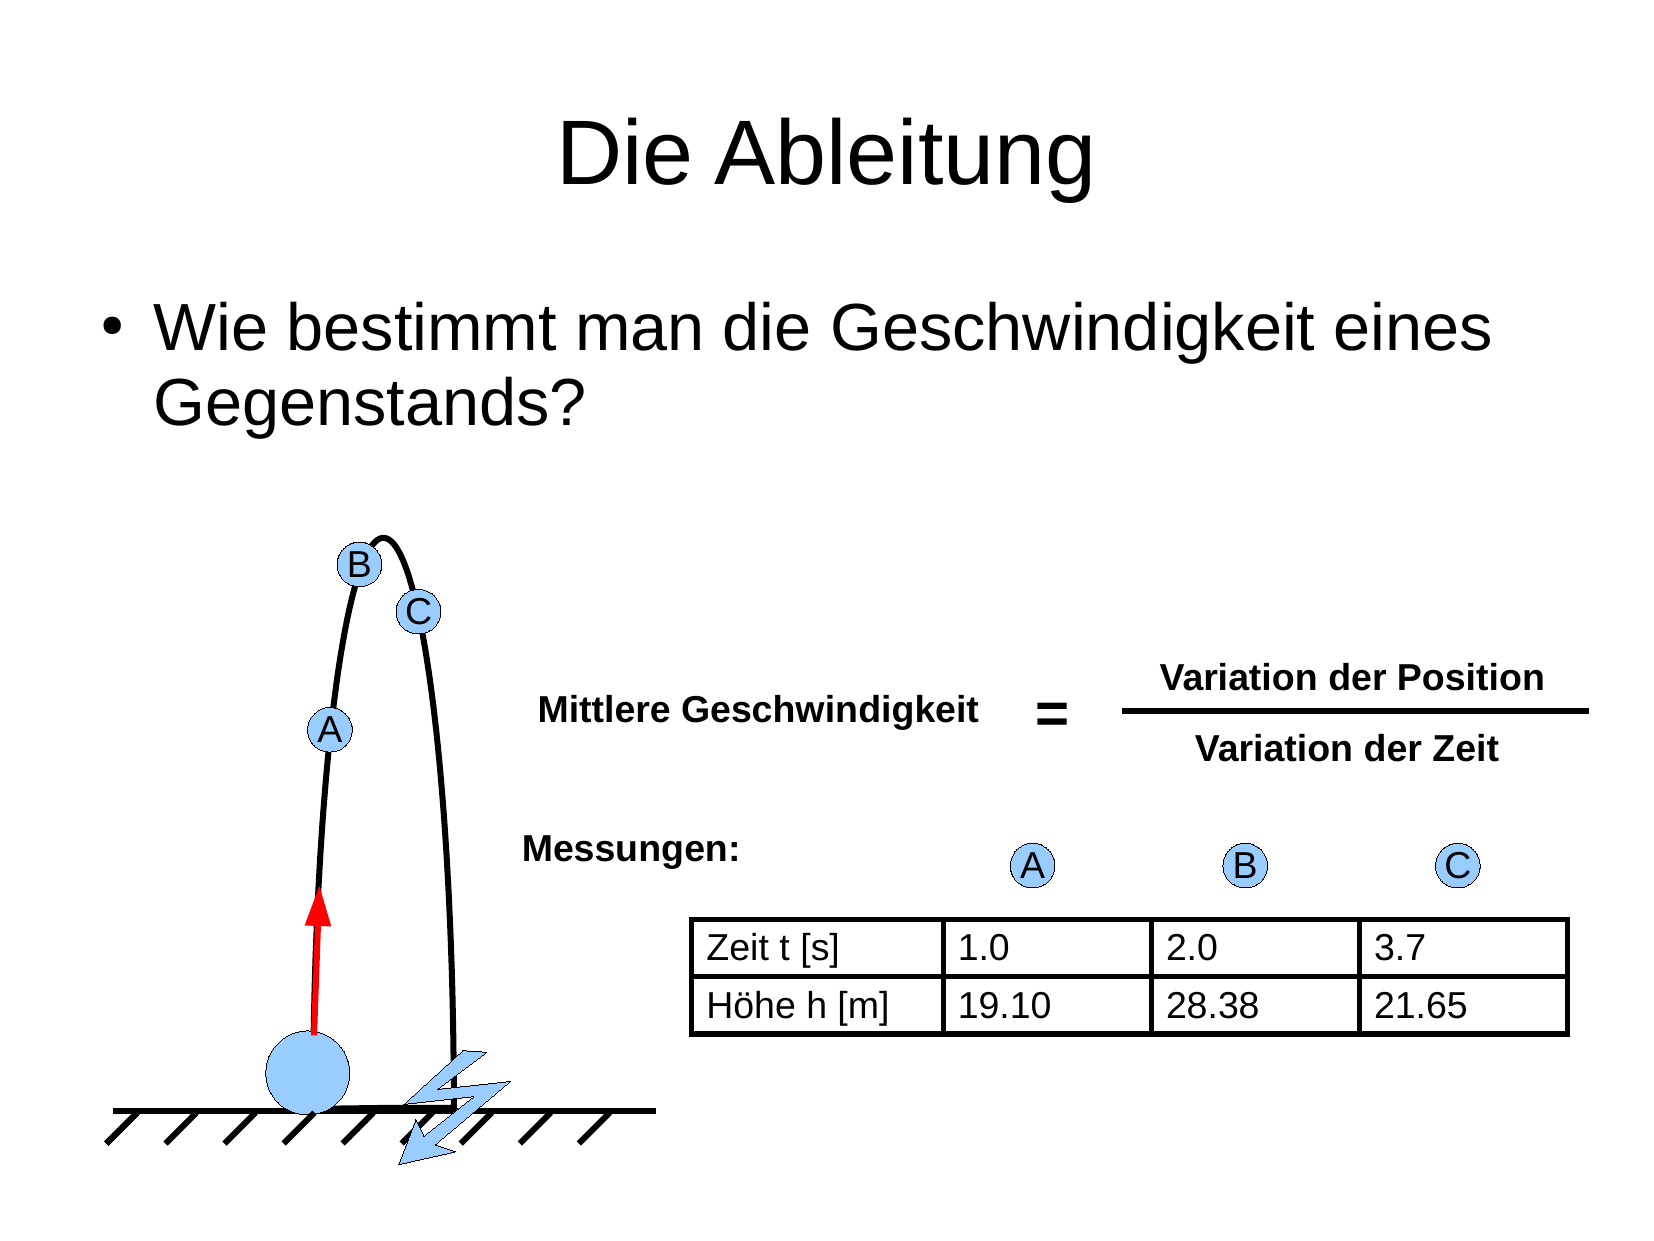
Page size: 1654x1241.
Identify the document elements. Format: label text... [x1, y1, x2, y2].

text_box C [396, 589, 441, 634]
text_box = [1020, 673, 1085, 754]
table_header Zeit t [s] [694, 922, 941, 974]
text_box Variation der Zeit [1180, 719, 1515, 777]
text_box C [1435, 843, 1481, 888]
text_box Variation der Position [1144, 648, 1561, 706]
table_cell 21.65 [1362, 979, 1565, 1031]
table_header 3.7 [1362, 922, 1565, 974]
table_header 1.0 [946, 922, 1149, 974]
text_box [265, 537, 511, 1165]
table_header 2.0 [1154, 922, 1357, 974]
text_box B [1222, 843, 1268, 888]
text_box Messungen: [507, 820, 842, 877]
list Wie bestimmt man die Geschwindigkeit eines Gegenstands? [82, 290, 1571, 1094]
text_box A [1010, 843, 1055, 888]
text_box Mittlere Geschwindigkeit [522, 680, 995, 738]
table_cell 28.38 [1154, 979, 1357, 1031]
text_box B [337, 542, 382, 587]
text_box A [307, 707, 353, 753]
title Die Ableitung [82, 56, 1571, 250]
table_cell Höhe h [m] [694, 979, 941, 1031]
table_cell 19.10 [946, 979, 1149, 1031]
